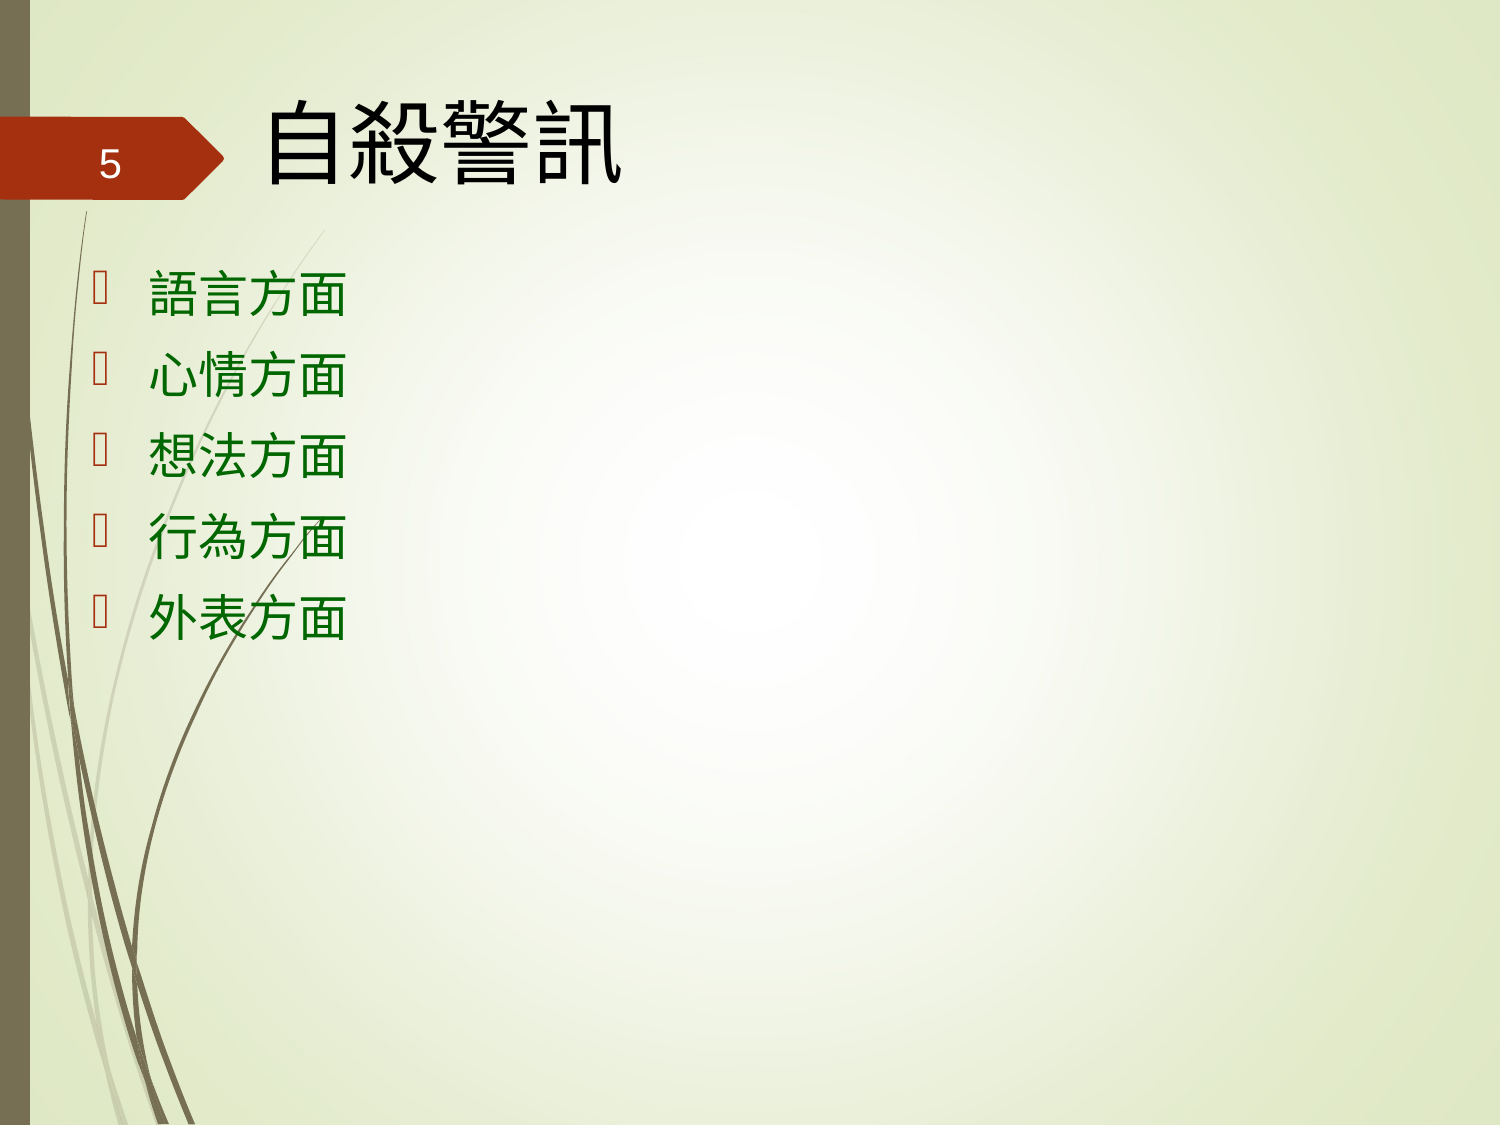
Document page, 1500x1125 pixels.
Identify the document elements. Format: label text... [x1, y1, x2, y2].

title 自殺警訊 [242, 78, 1500, 289]
text_box [83, 129, 180, 190]
list 語言方面 心情方面 想法方面 行為方面 外表方面 [76, 255, 1459, 1083]
